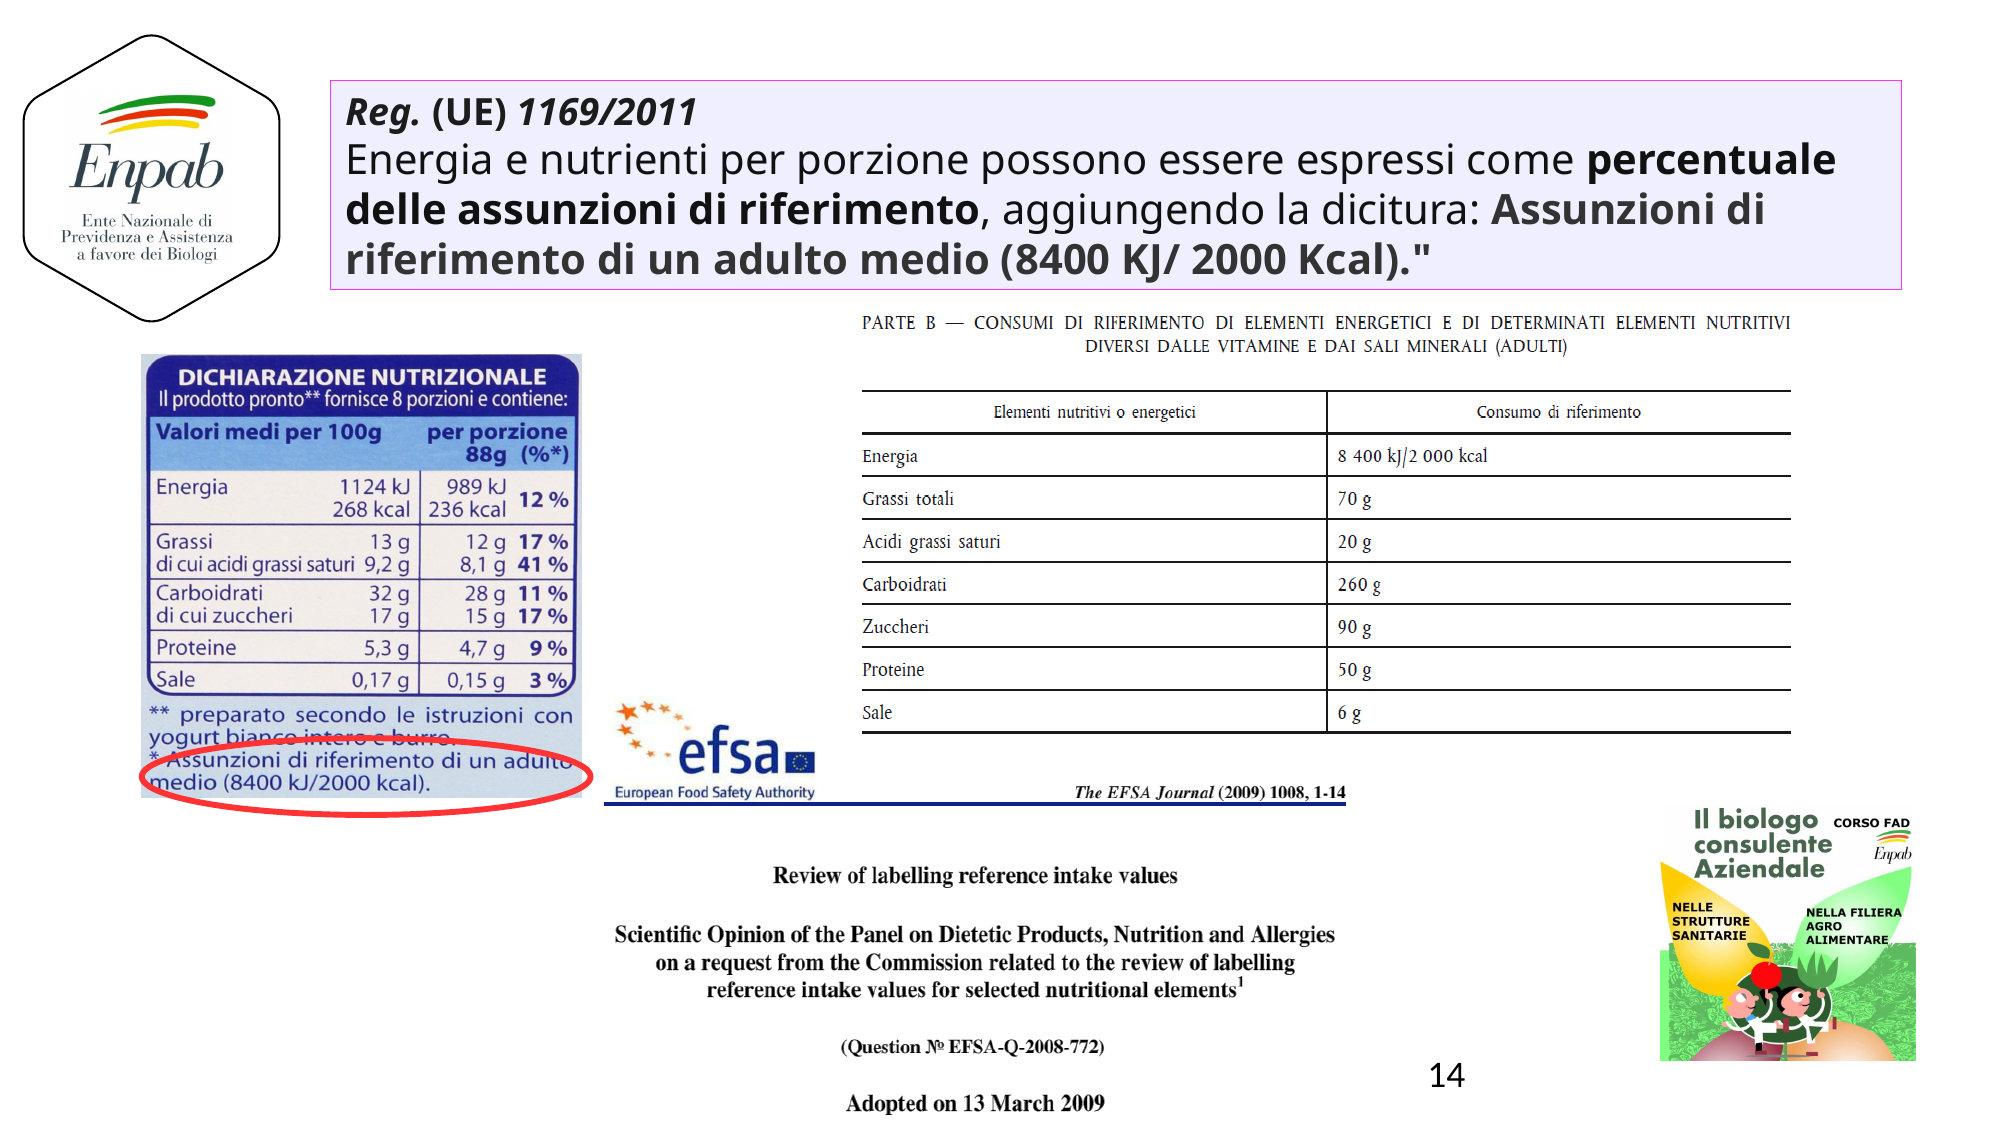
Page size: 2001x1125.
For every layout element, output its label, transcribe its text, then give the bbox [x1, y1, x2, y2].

picture [1660, 805, 1916, 1061]
picture [141, 778, 176, 798]
text_box Reg. (UE) 1169/2011 Energia e nutrienti per porzione possono essere espressi come percentuale delle assunzioni di riferimento, aggiungendo la dicitura: Assunzioni di riferimento di un adulto medio (8400 KJ/ 2000 Kcal)." [330, 80, 1902, 290]
picture [602, 307, 1819, 1125]
text_box [141, 738, 591, 815]
picture [61, 89, 233, 264]
text_box [23, 35, 280, 322]
picture [141, 354, 582, 775]
picture [557, 788, 582, 798]
